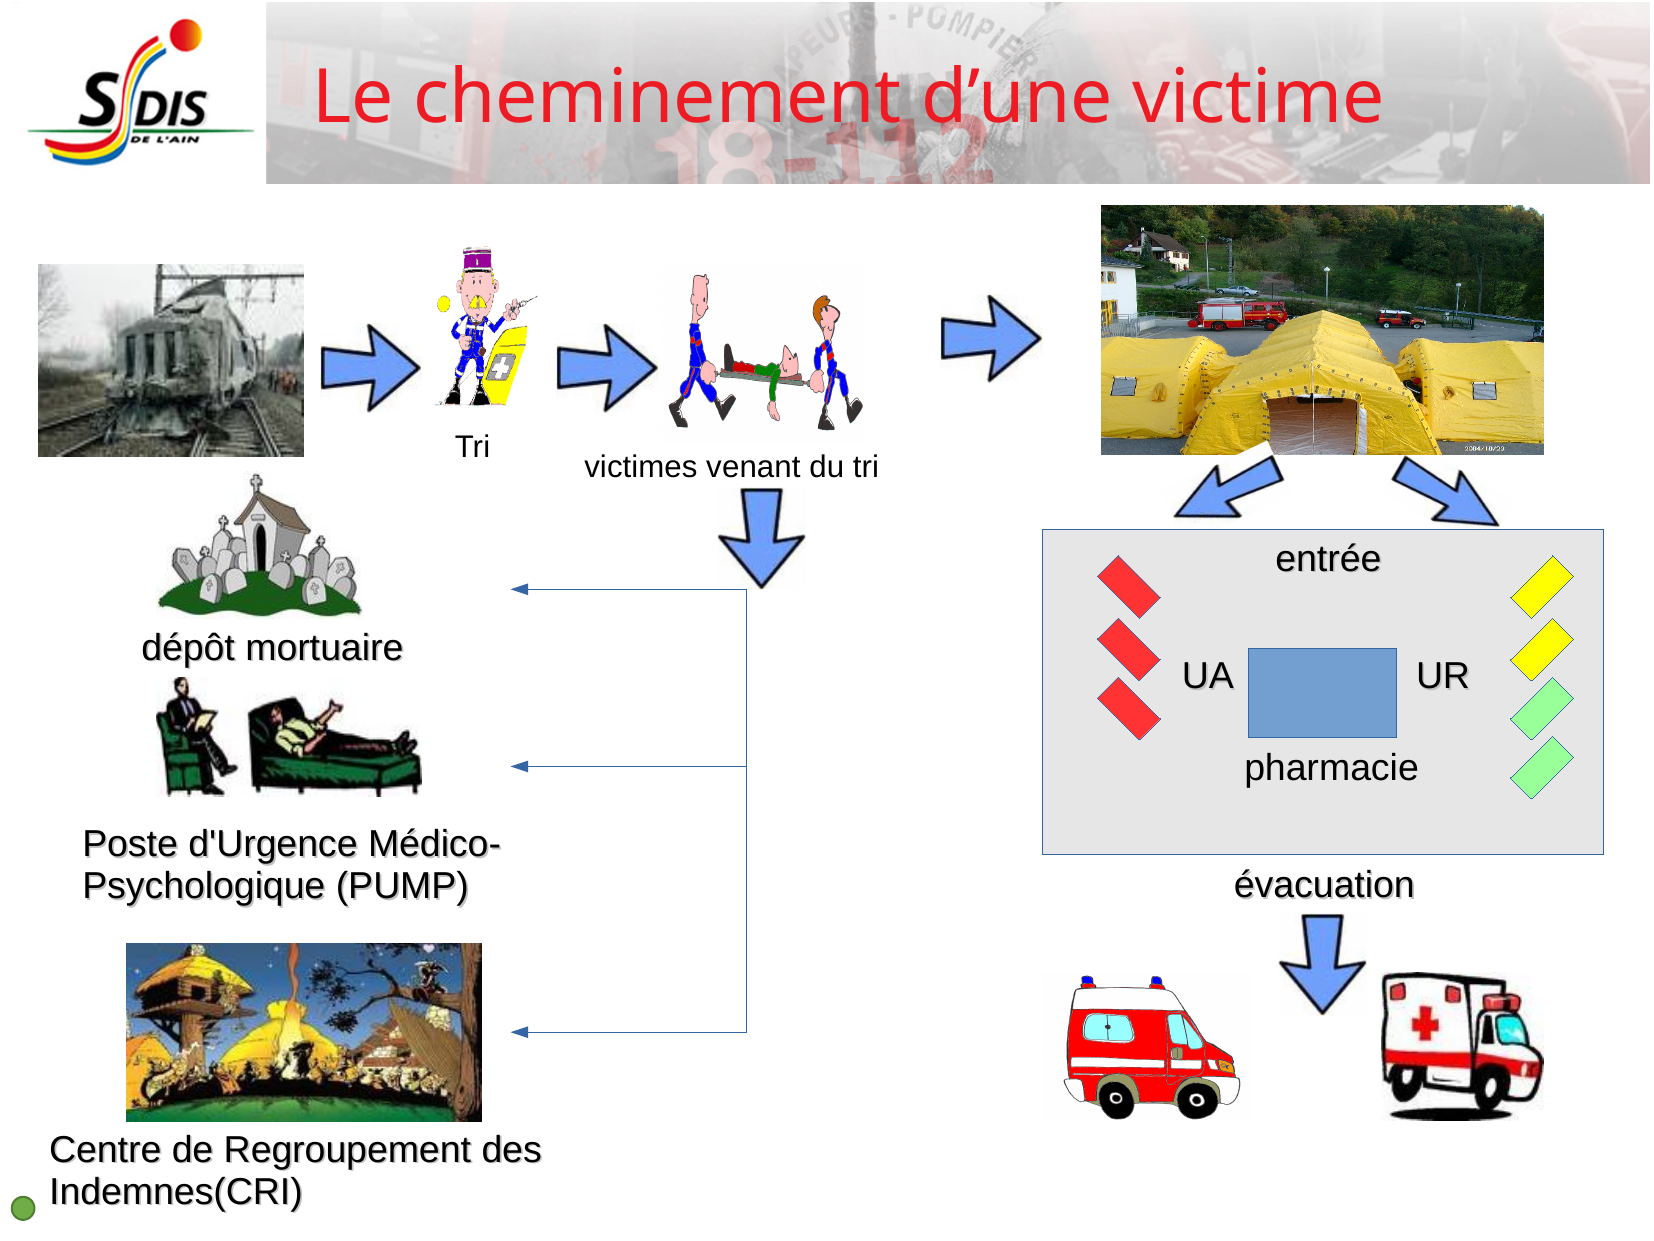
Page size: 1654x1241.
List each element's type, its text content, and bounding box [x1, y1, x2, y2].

text_box [11, 1196, 34, 1220]
picture [156, 708, 422, 797]
picture [556, 264, 865, 441]
text_box entrée [1260, 529, 1397, 707]
picture [429, 244, 541, 413]
text_box Tri [362, 421, 583, 472]
picture [940, 294, 1043, 383]
picture [1278, 913, 1367, 1016]
picture [11, 2, 1650, 184]
text_box Poste d'Urgence Médico-Psychologique (PUMP) [67, 815, 541, 915]
text_box Centre de Regroupement des Indemnes(CRI) [34, 1120, 570, 1220]
title Le cheminement d’une victime [67, 47, 1631, 139]
picture [38, 264, 304, 457]
text_box [1042, 530, 1603, 854]
picture [1381, 972, 1544, 1121]
picture [1101, 205, 1544, 530]
text_box UA [1167, 647, 1249, 853]
picture [156, 471, 363, 618]
picture [1042, 972, 1252, 1121]
text_box UR [1401, 647, 1485, 887]
text_box évacuation [1219, 856, 1444, 914]
picture [320, 323, 422, 413]
picture [126, 943, 482, 1120]
text_box dépôt mortuaire [126, 618, 456, 708]
text_box pharmacie [1249, 739, 1401, 797]
text_box victimes venant du tri [569, 441, 983, 527]
picture [717, 487, 806, 590]
